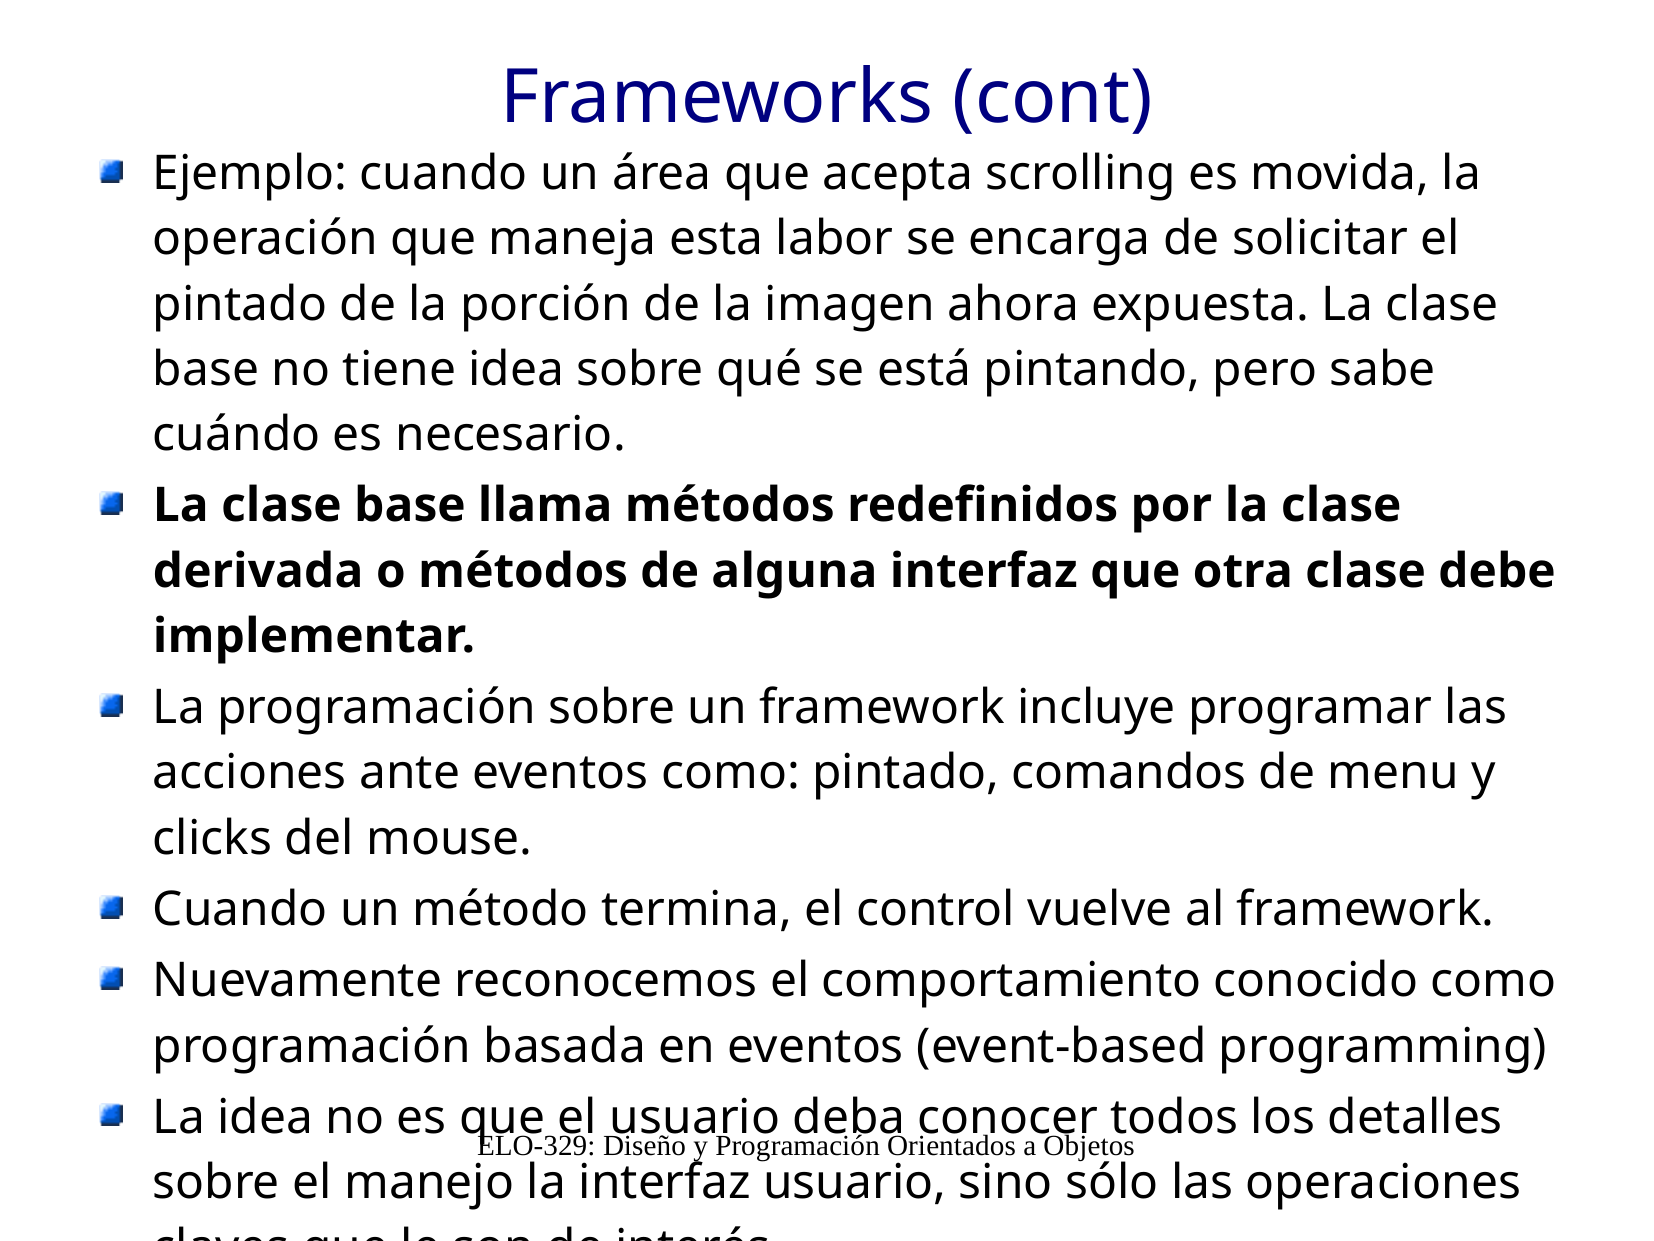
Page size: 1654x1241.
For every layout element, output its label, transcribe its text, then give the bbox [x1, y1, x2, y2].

list Ejemplo: cuando un área que acepta scrolling es movida, la operación que maneja esta labor se encarga de solicitar el pintado de la porción de la imagen ahora expuesta. La clase base no tiene idea sobre qué se está pintando, pero sabe cuándo es necesario. La clase base llama métodos redefinidos por la clase derivada o métodos de alguna interfaz que otra clase debe implementar. La programación sobre un framework incluye programar las acciones ante eventos como: pintado, comandos de menu y clicks del mouse. Cuando un método termina, el control vuelve al framework. Nuevamente reconocemos el comportamiento conocido como programación basada en eventos (event-based programming)‏ La idea no es que el usuario deba conocer todos los detalles sobre el manejo la interfaz usuario, sino sólo las operaciones claves que le son de interés. [81, 138, 1604, 1125]
title Frameworks (cont)‏ [82, 43, 1571, 138]
